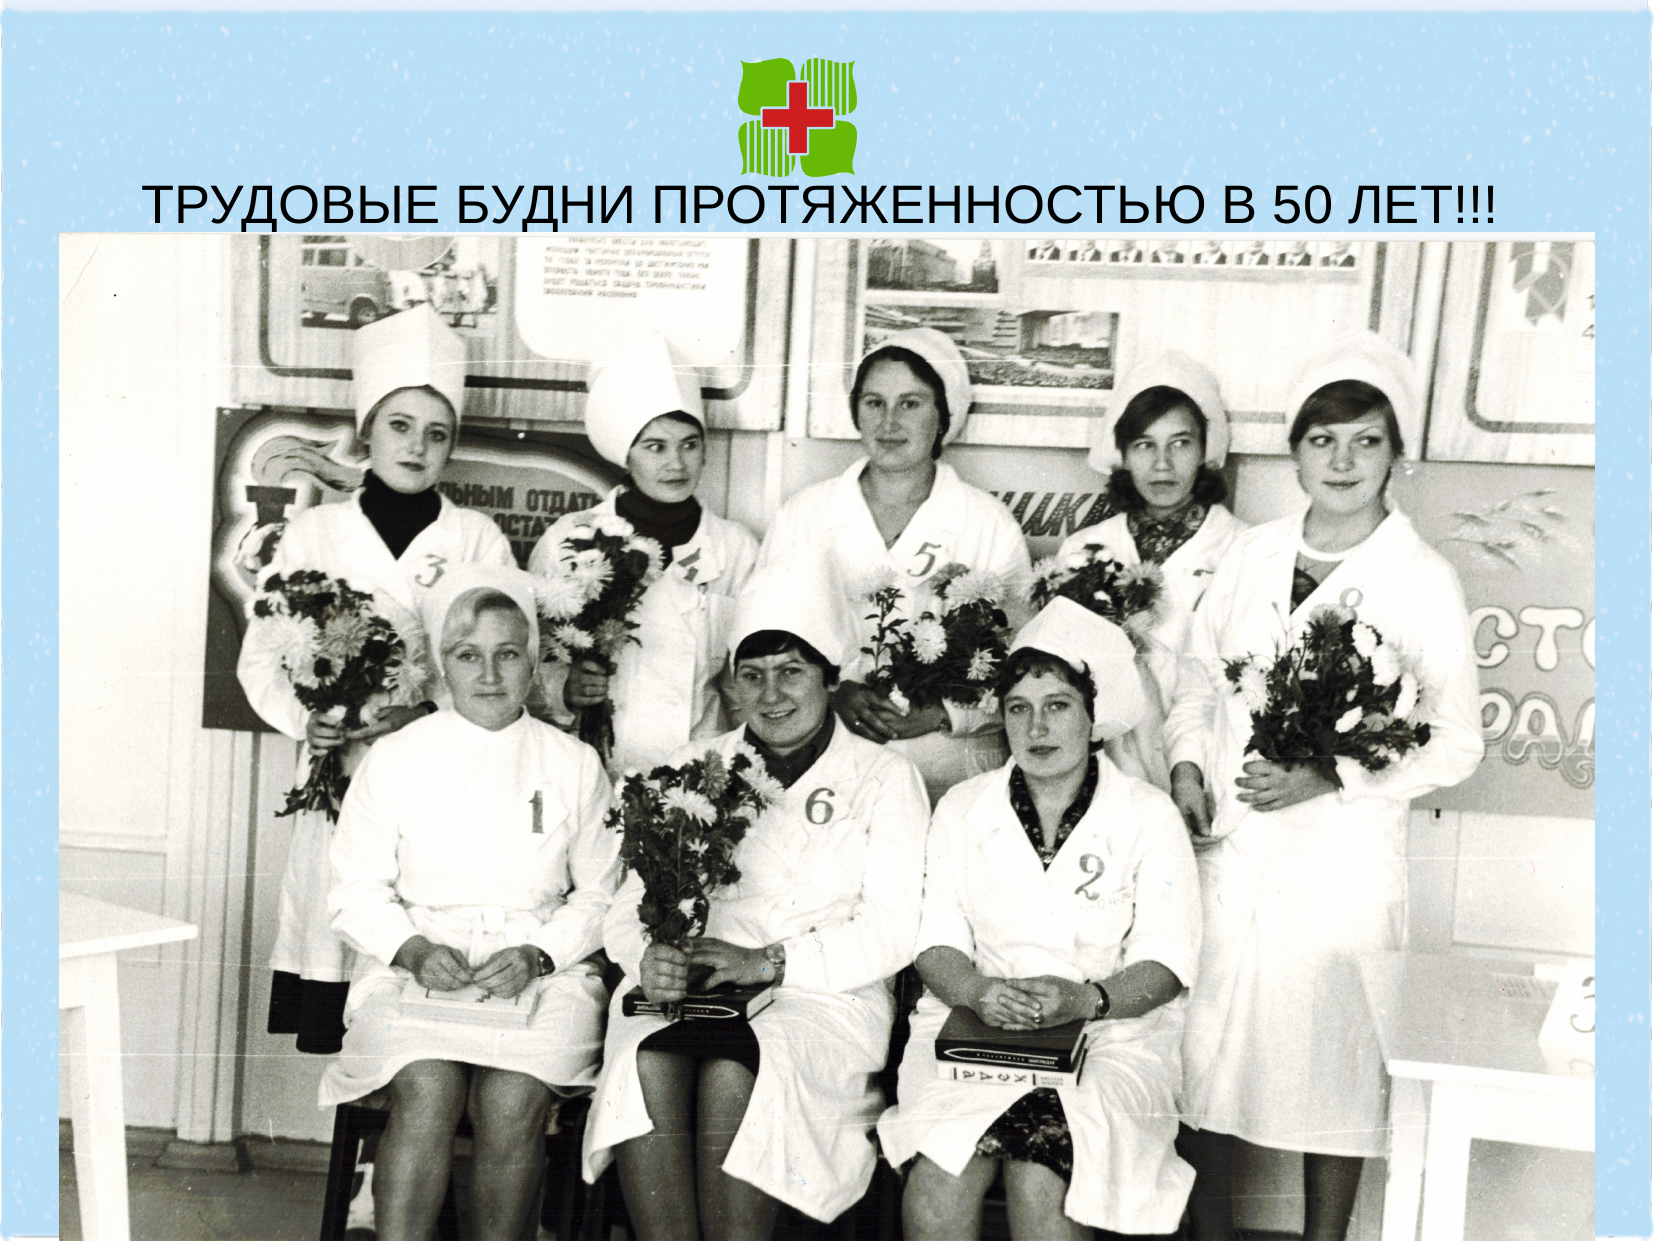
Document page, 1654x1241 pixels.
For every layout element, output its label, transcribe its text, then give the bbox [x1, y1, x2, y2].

title ТРУДОВЫЕ БУДНИ ПРОТЯЖЕННОСТЬЮ В 50 ЛЕТ!!! [76, 101, 1565, 232]
picture [0, 0, 1654, 1241]
